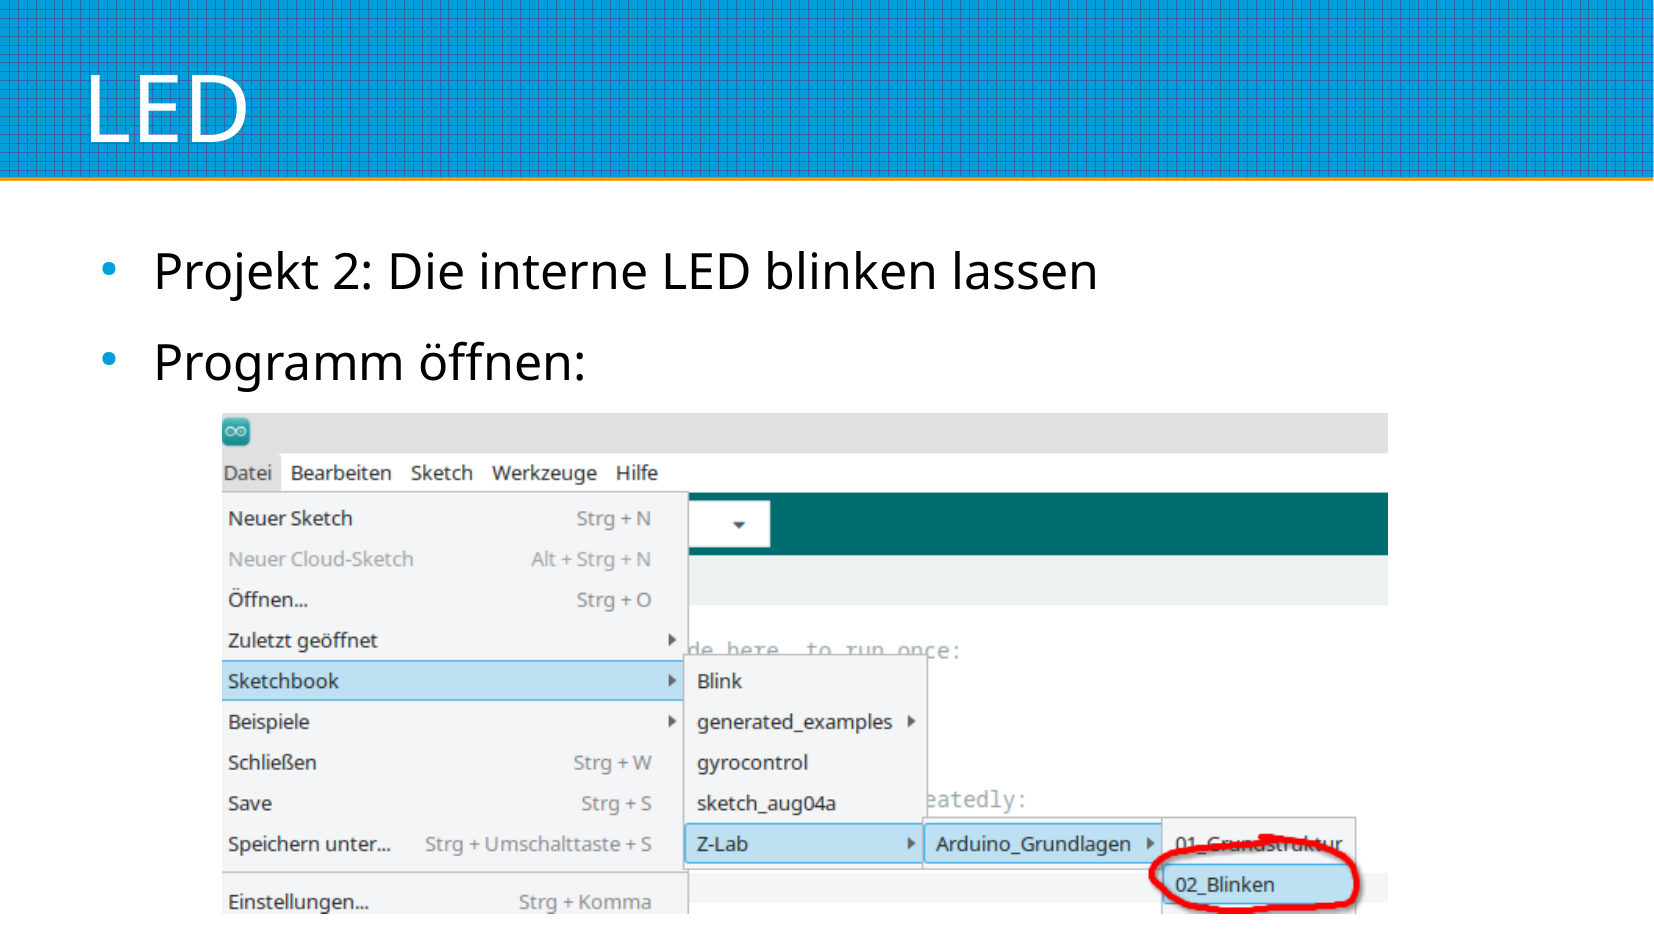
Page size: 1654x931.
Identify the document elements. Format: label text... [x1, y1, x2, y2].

title LED [82, 14, 1571, 171]
picture [222, 413, 1388, 914]
list Projekt 2: Die interne LED blinken lassen Programm öffnen: [82, 236, 1563, 811]
